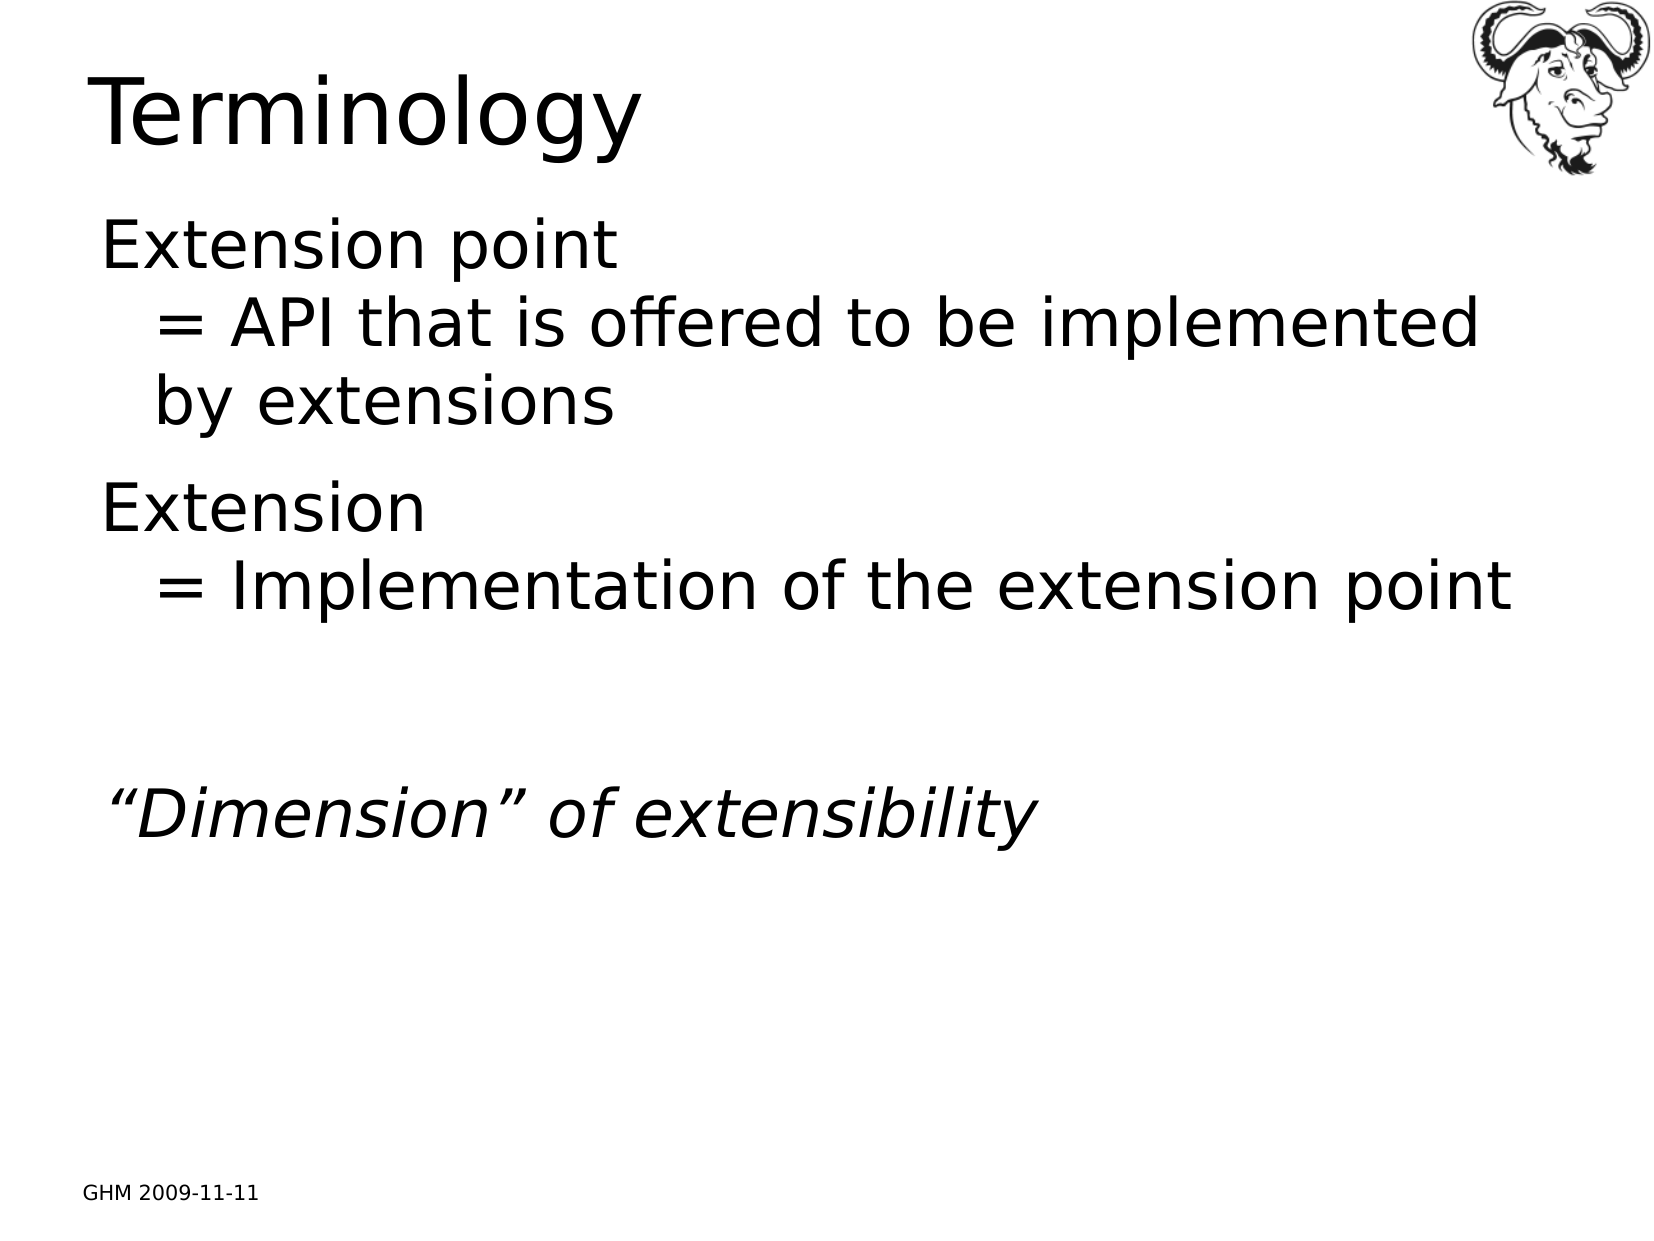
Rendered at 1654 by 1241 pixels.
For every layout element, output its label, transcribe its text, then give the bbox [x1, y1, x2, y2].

list Extension point = API that is offered to be implemented by extensions Extension = Implementation of the extension point [82, 206, 1571, 1137]
picture [1469, 0, 1654, 178]
title Terminology [88, 56, 1388, 170]
text_box “Dimension” of extensibility [88, 767, 1152, 861]
